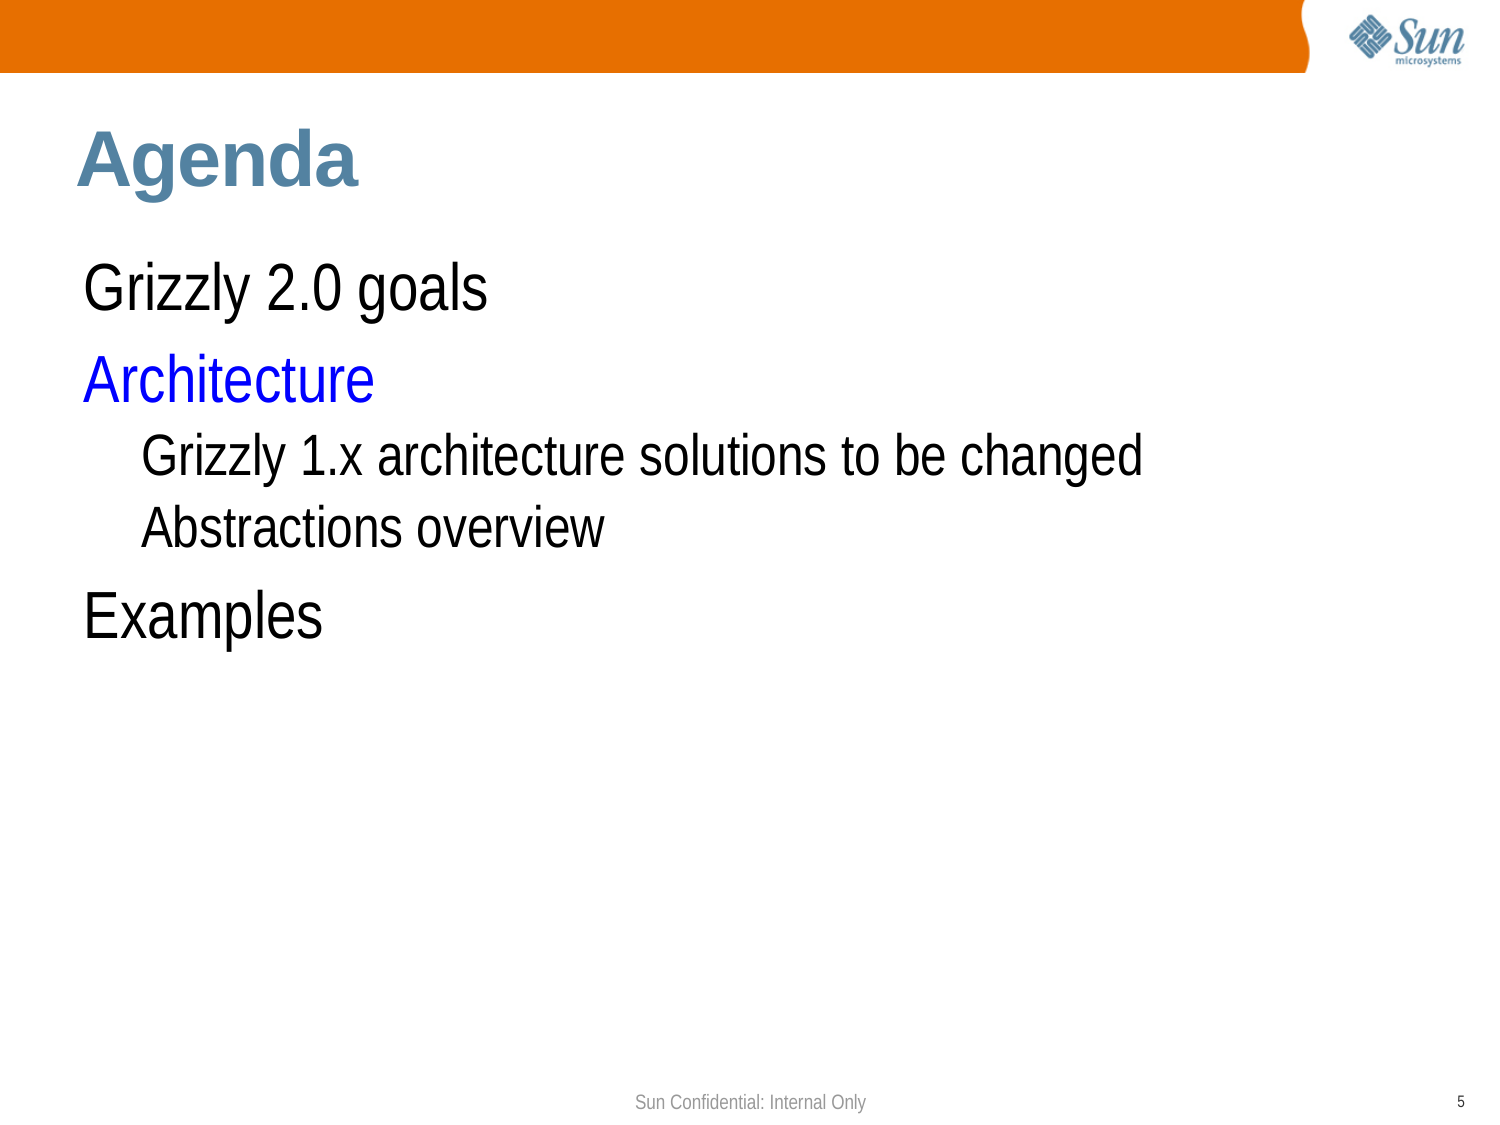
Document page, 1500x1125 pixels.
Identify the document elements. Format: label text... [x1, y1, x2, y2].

picture [0, 0, 1500, 73]
title Agenda [75, 123, 1437, 227]
list Grizzly 2.0 goals Architecture Grizzly 1.x architecture solutions to be changed Abstractions overview Examples [64, 258, 1401, 1062]
